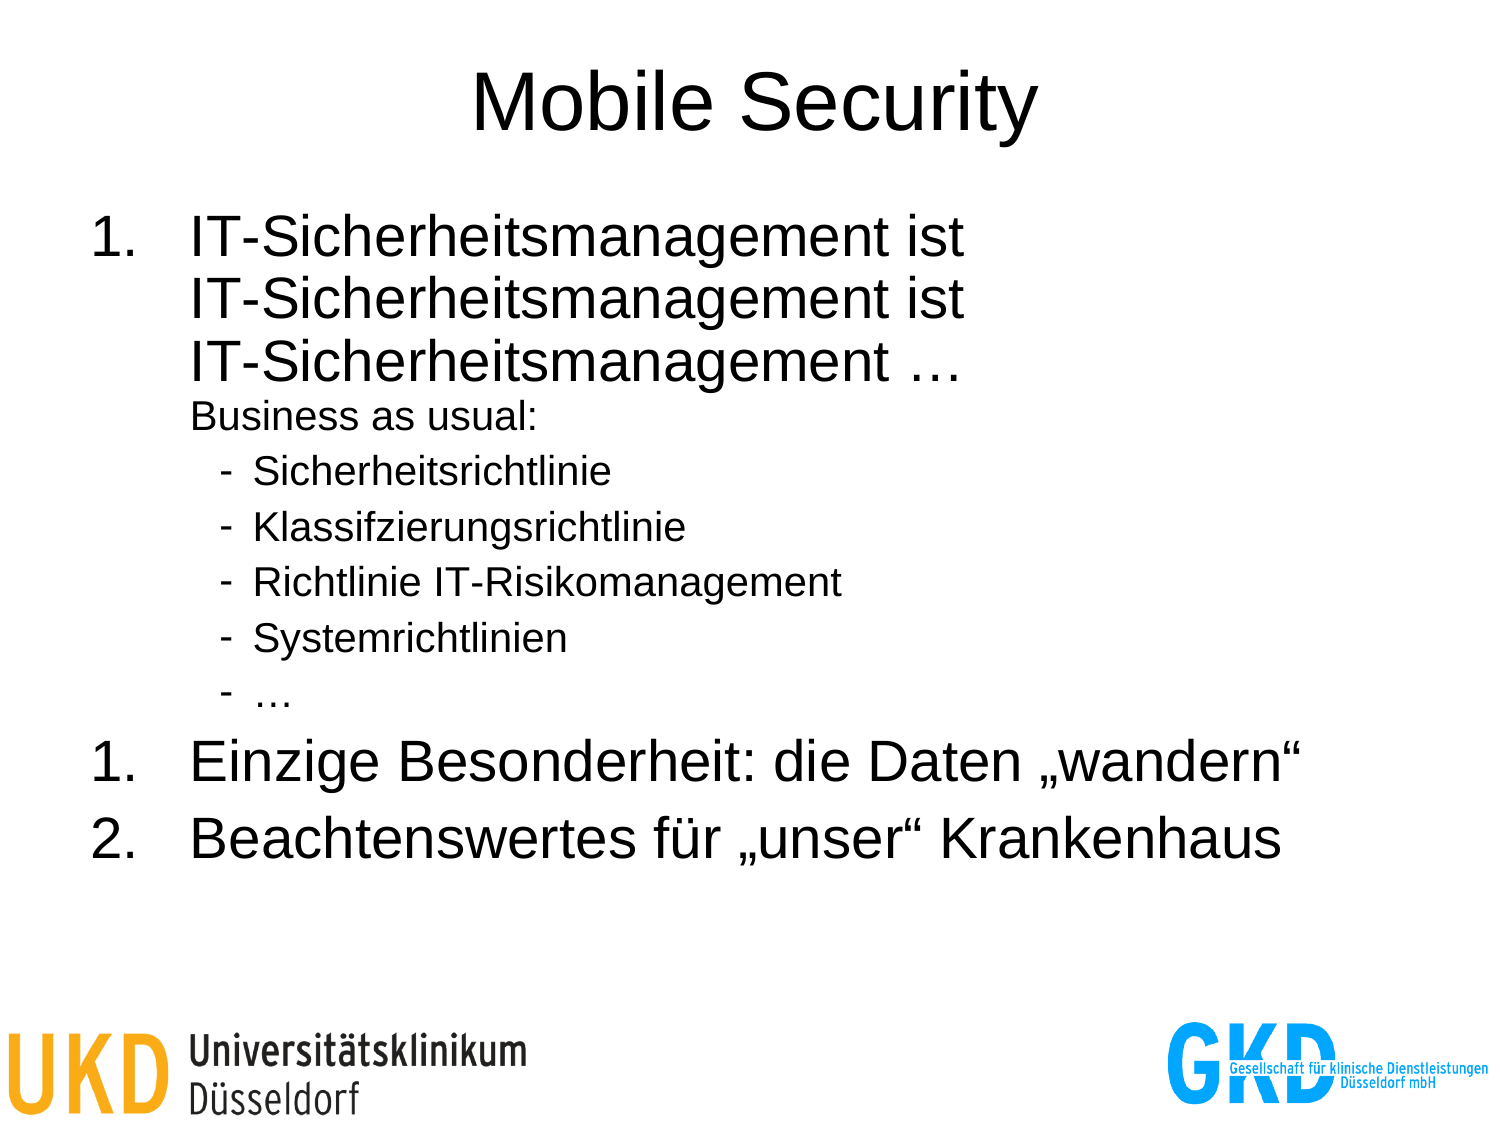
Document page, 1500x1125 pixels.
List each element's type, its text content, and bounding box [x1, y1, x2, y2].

picture [1163, 1006, 1500, 1125]
list IT-Sicherheitsmanagement ist IT-Sicherheitsmanagement ist IT-Sicherheitsmanagement … Business as usual: Sicherheitsrichtlinie Klassifzierungsrichtlinie Richtlinie IT-Risikomanagement Systemrichtlinien … Einzige Besonderheit: die Daten „wandern“ Beachtenswertes für „unser“ Krankenhaus [75, 198, 1426, 941]
title Mobile Security [75, 25, 1436, 169]
picture [0, 1023, 532, 1125]
